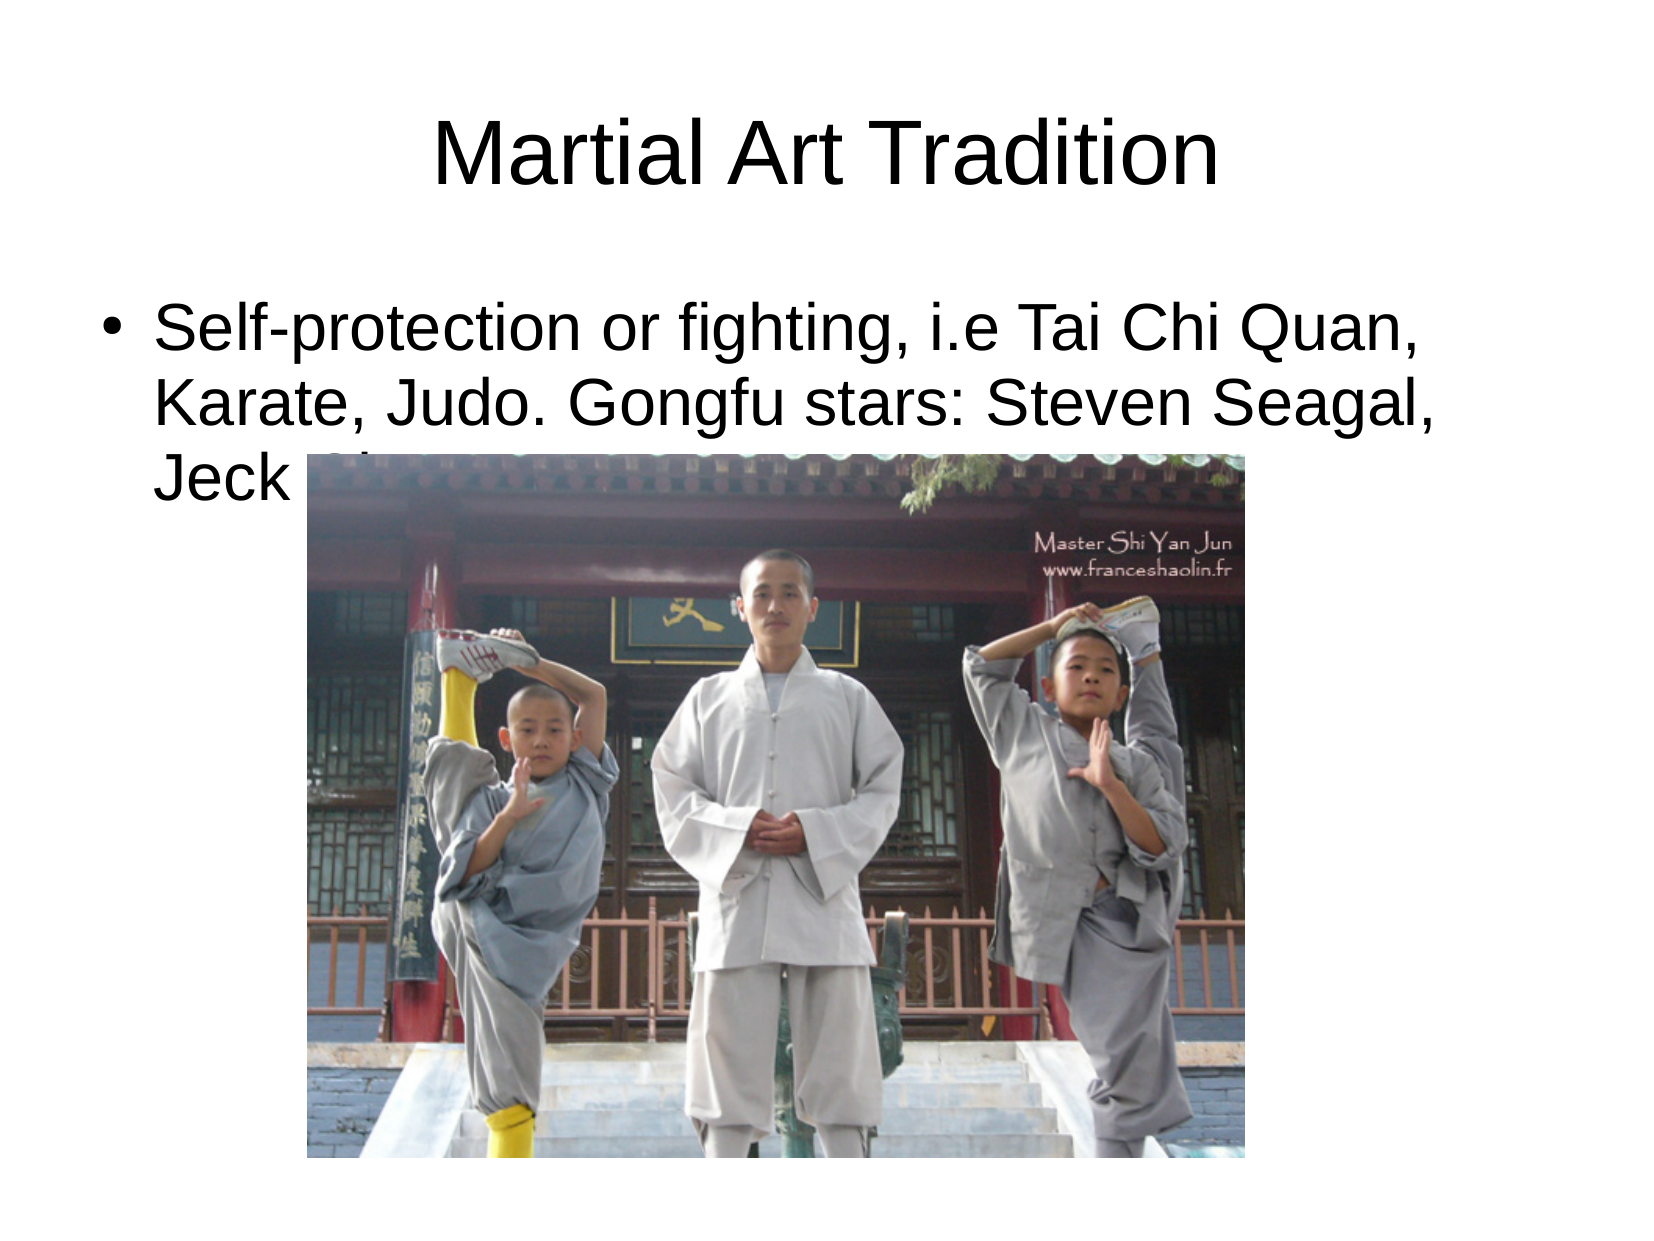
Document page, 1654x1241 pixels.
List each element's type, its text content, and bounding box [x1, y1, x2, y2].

list Self-protection or fighting, i.e Tai Chi Quan, Karate, Judo. Gongfu stars: Steven Seagal, Jeck Chan [82, 290, 1571, 1010]
picture [307, 454, 1245, 1158]
title Martial Art Tradition [82, 49, 1571, 257]
